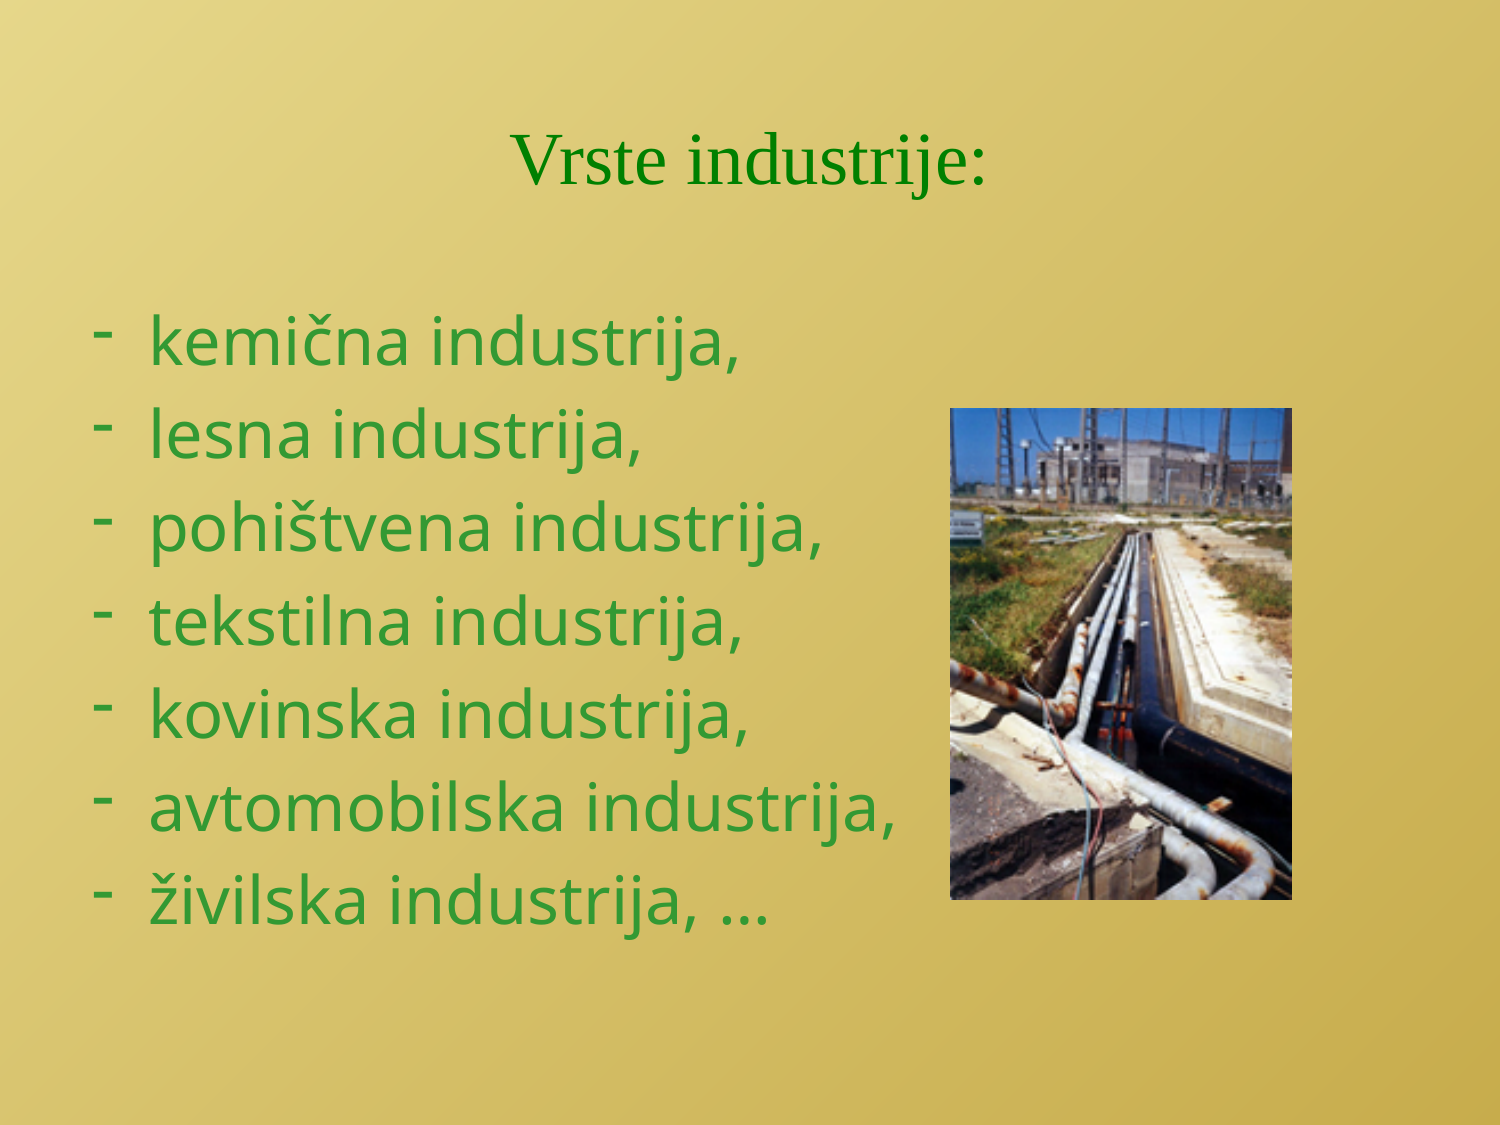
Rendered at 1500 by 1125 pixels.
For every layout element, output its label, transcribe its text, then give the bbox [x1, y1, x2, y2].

list kemična industrija, lesna industrija, pohištvena industrija, tekstilna industrija, kovinska industrija, avtomobilska industrija, živilska industrija, … [76, 290, 1427, 1034]
picture [950, 408, 1292, 900]
text_box Vrste industrije: [466, 101, 1034, 252]
